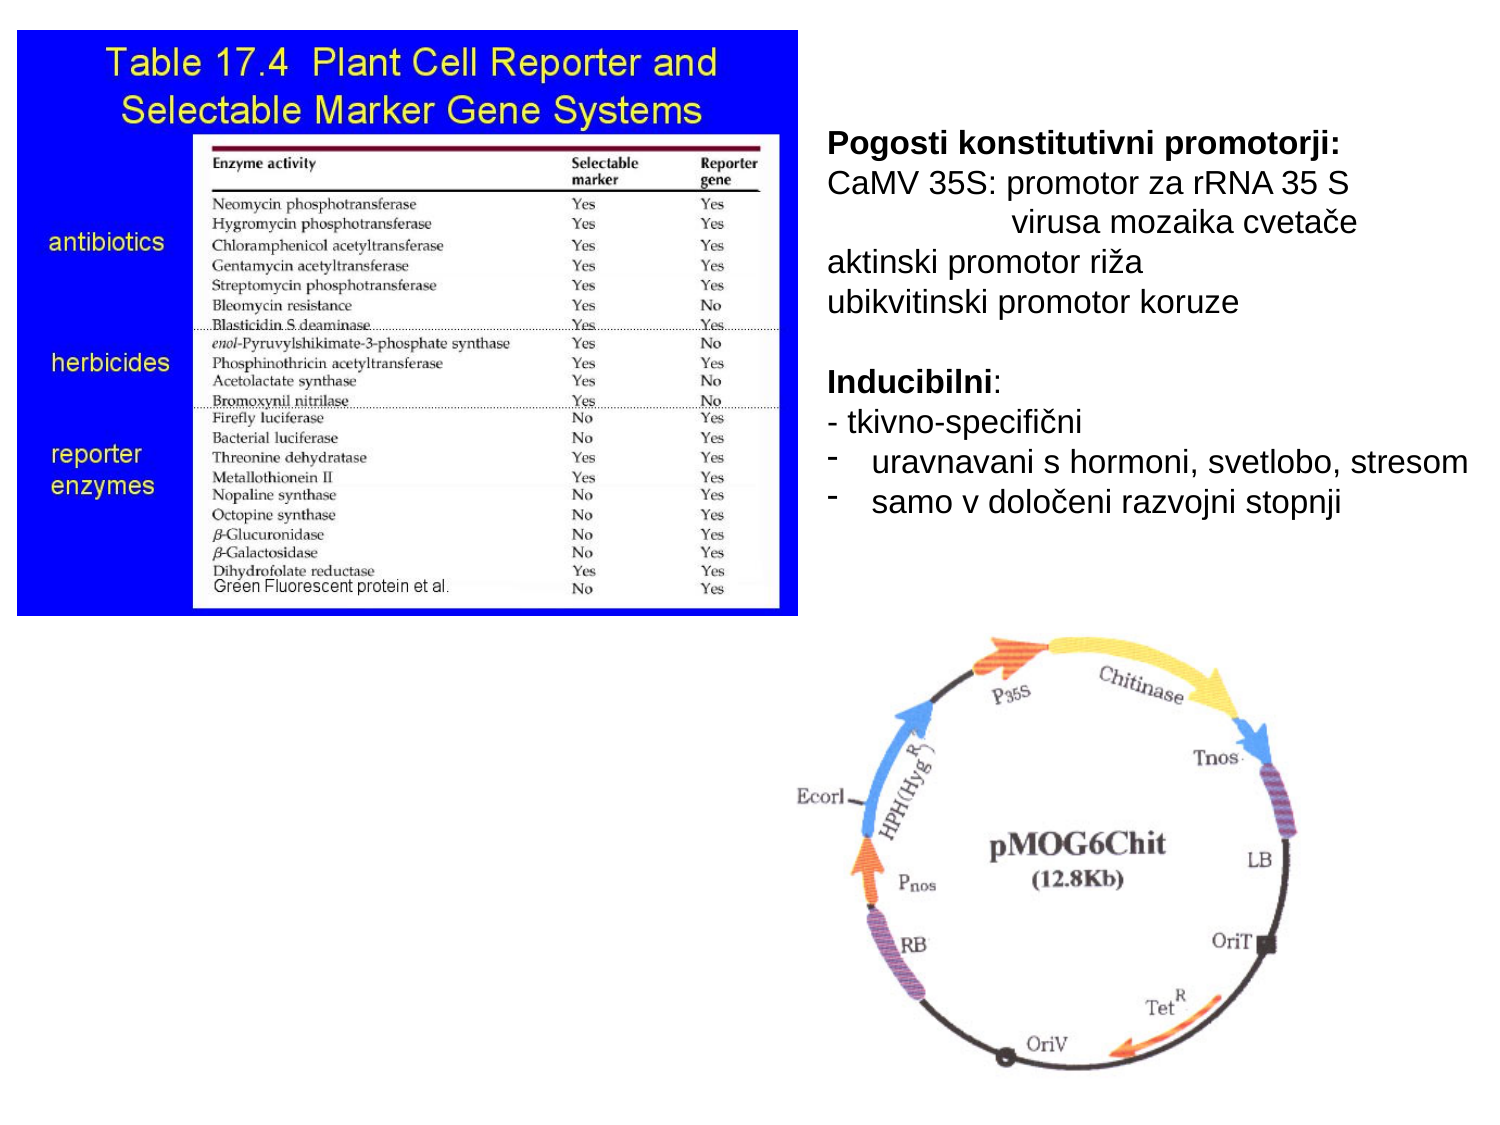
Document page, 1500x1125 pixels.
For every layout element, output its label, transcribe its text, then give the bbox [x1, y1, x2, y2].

picture [17, 30, 798, 616]
picture [785, 633, 1311, 1081]
text_box Pogosti konstitutivni promotorji: CaMV 35S: promotor za rRNA 35 S virusa mozaika cvetače aktinski promotor riža ubikvitinski promotor koruze Inducibilni: - tkivno-specifični uravnavani s hormoni, svetlobo, stresom samo v določeni razvojni stopnji [812, 113, 1485, 528]
